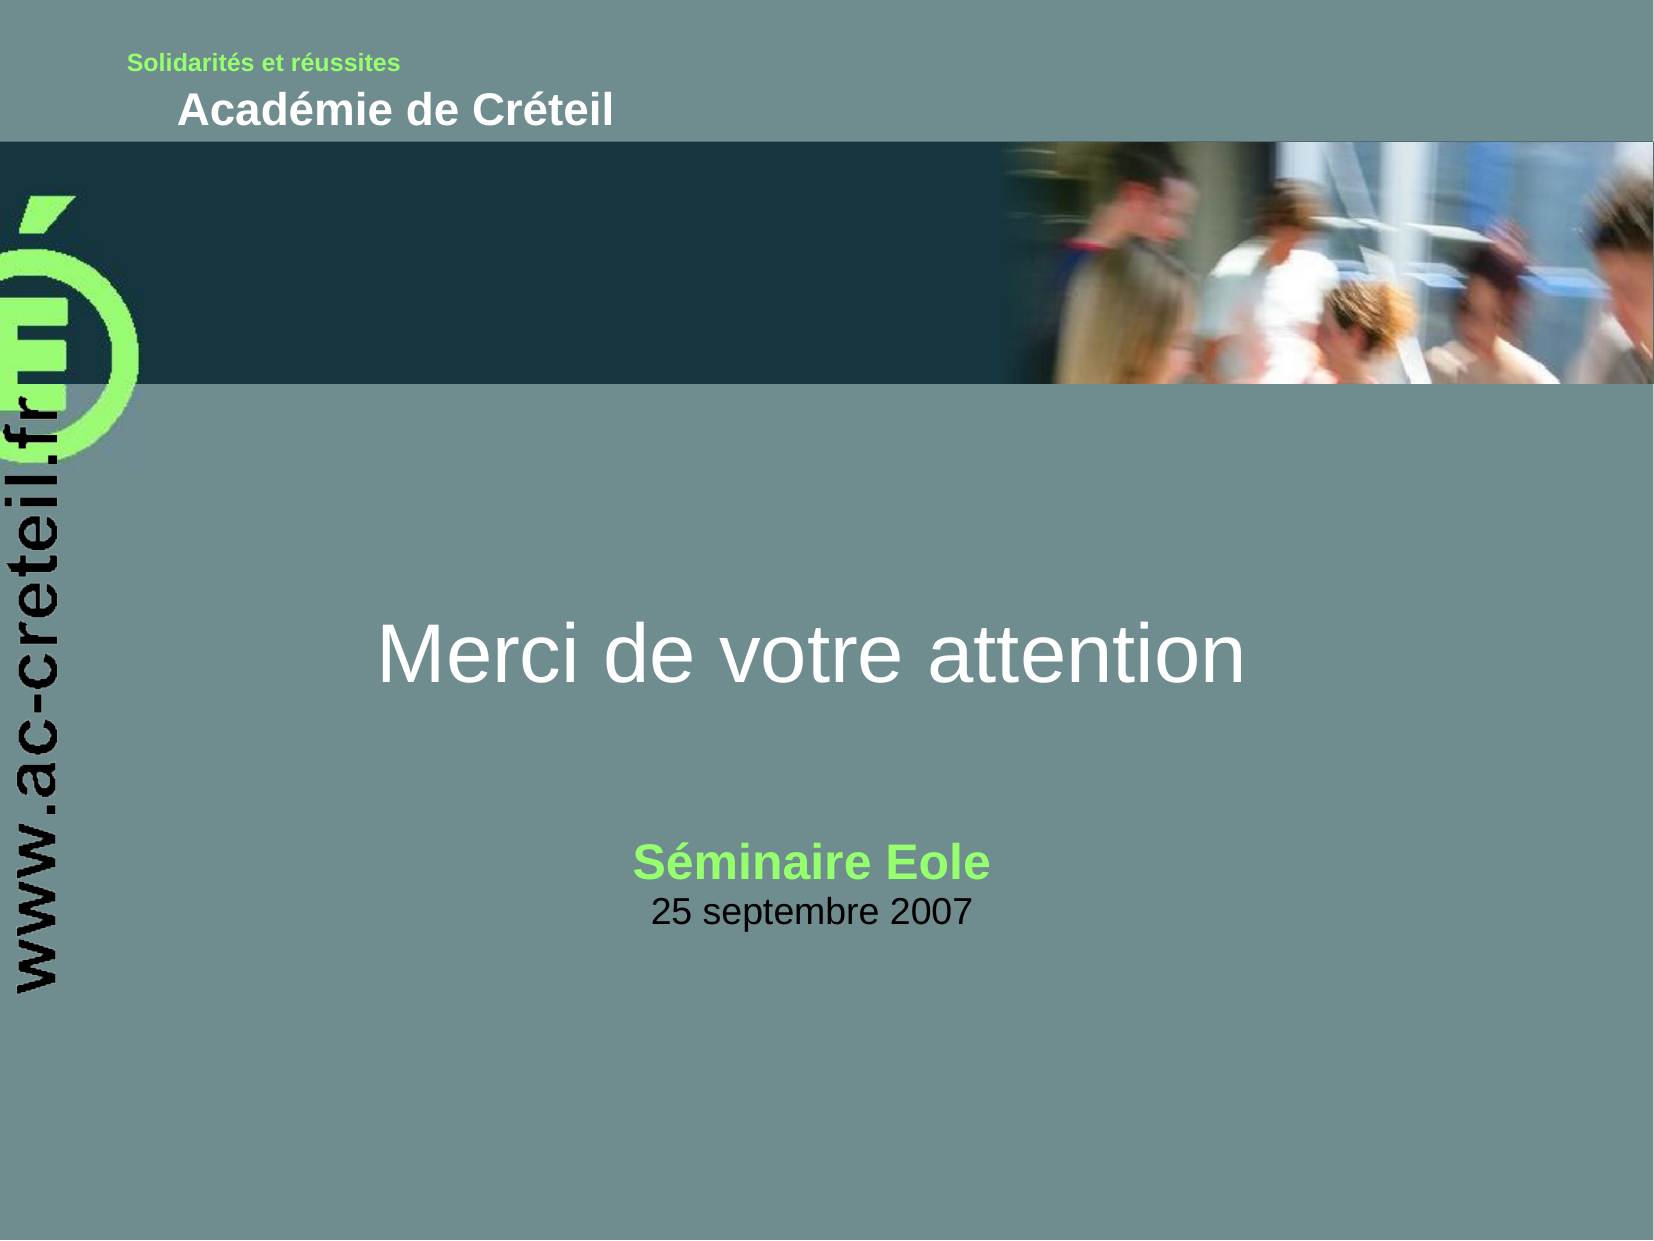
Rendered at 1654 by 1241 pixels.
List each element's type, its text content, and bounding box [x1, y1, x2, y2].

text_box Merci de votre attention Séminaire Eole 25 septembre 2007 [295, 413, 1329, 1211]
picture [1001, 142, 1653, 384]
picture [0, 190, 143, 999]
